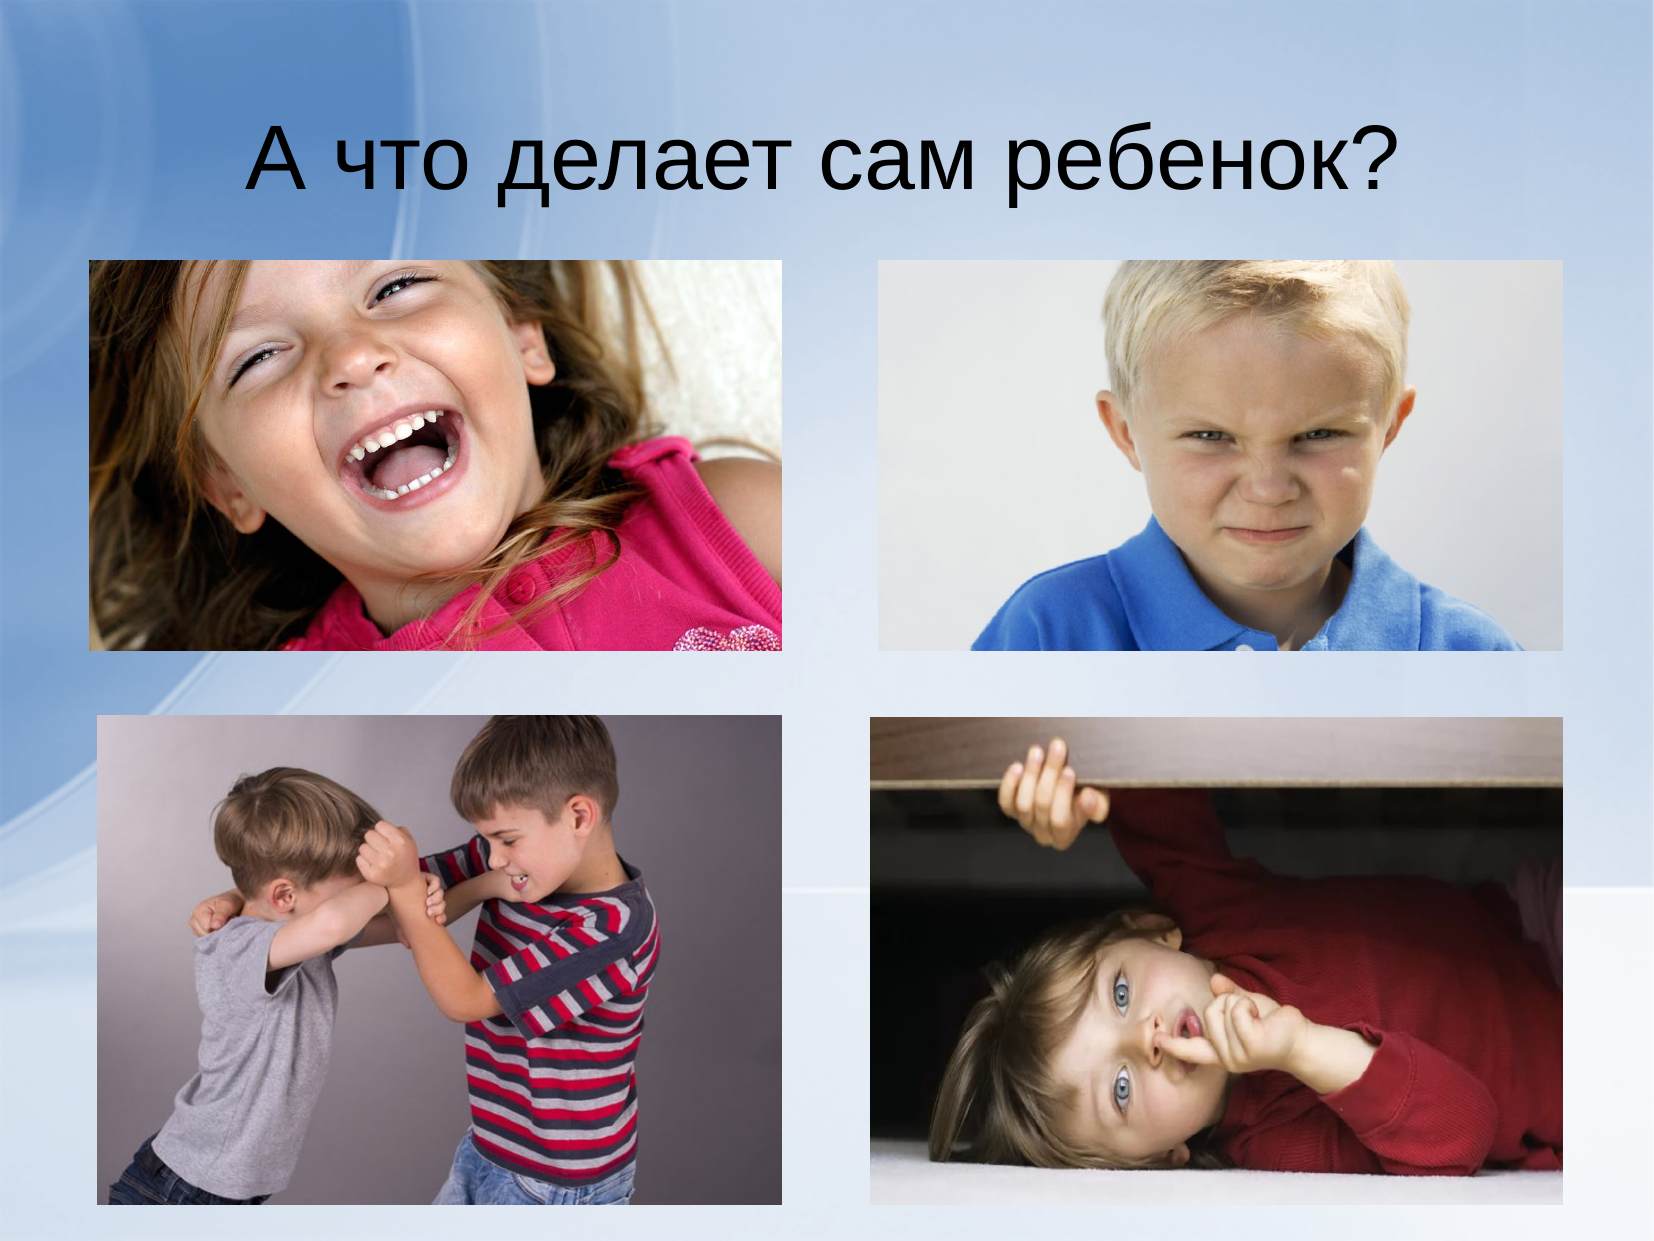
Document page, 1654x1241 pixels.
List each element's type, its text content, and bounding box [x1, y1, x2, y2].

picture [0, 0, 1654, 1241]
title А что делает сам ребенок? [82, 14, 1564, 292]
